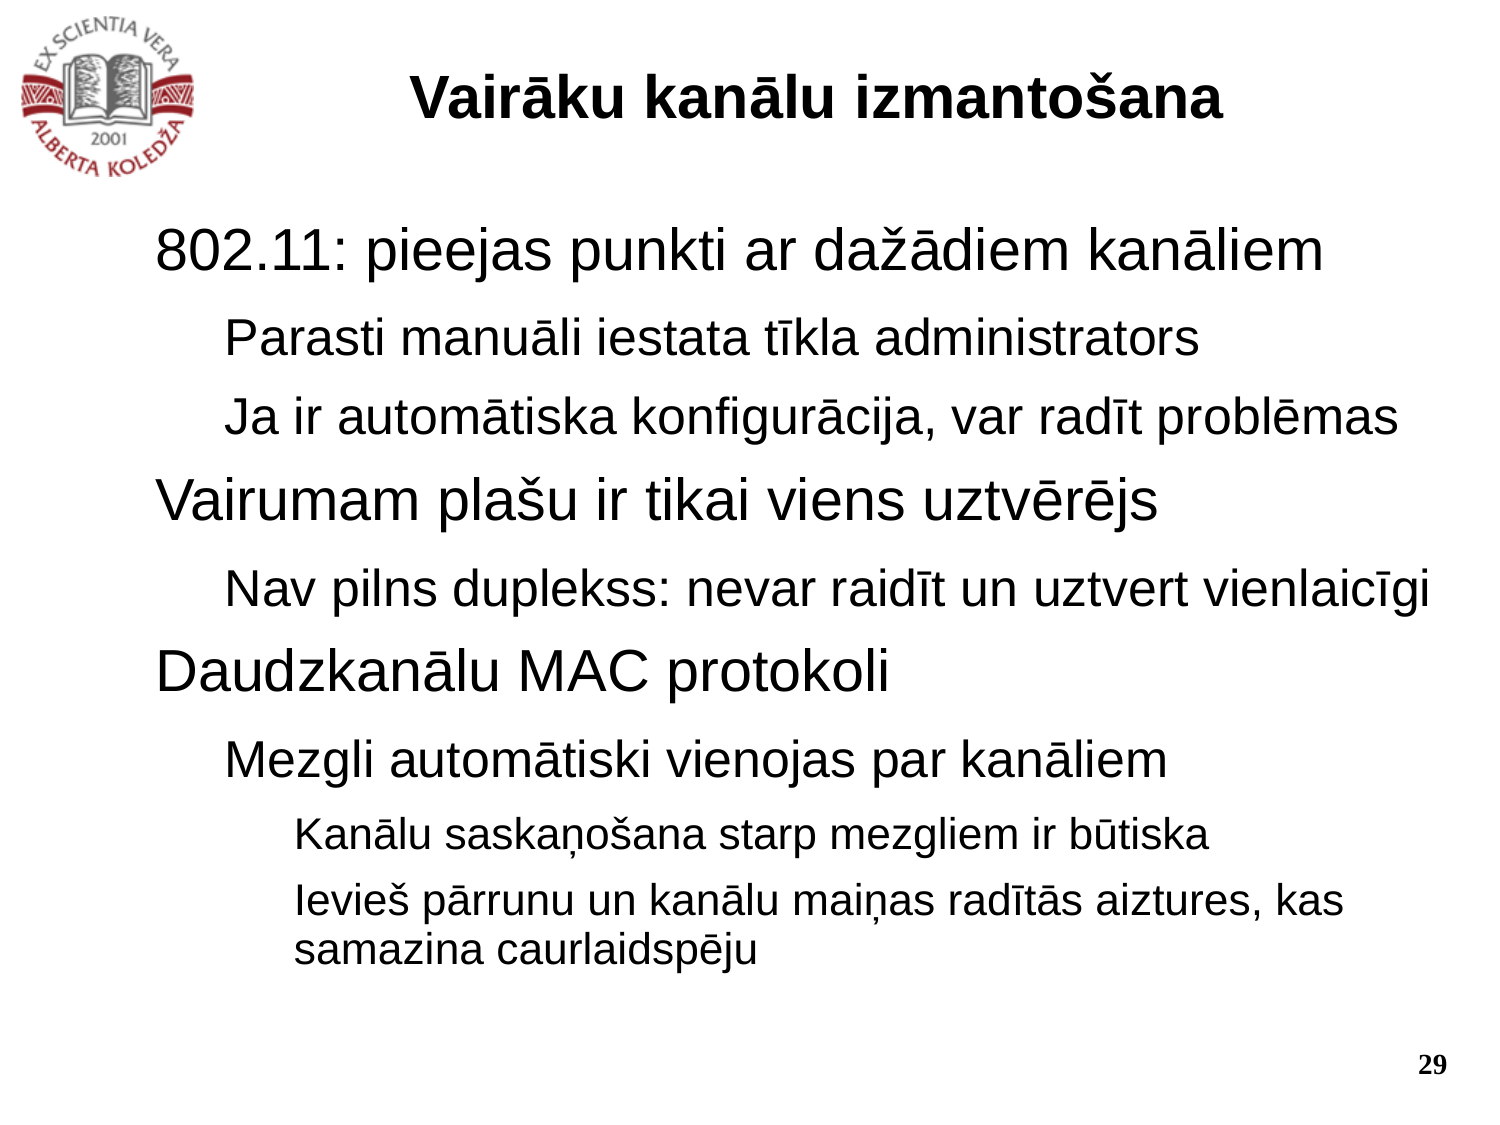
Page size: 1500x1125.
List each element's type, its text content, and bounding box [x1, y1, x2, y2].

text_box <skaitlis> [1312, 1037, 1463, 1101]
title Vairāku kanālu izmantošana [187, 44, 1425, 150]
picture [21, 16, 194, 177]
list 802.11: pieejas punkti ar dažādiem kanāliem Parasti manuāli iestata tīkla administrators Ja ir automātiska konfigurācija, var radīt problēmas Vairumam plašu ir tikai viens uztvērējs Nav pilns duplekss: nevar raidīt un uztvert vienlaicīgi Daudzkanālu MAC protokoli Mezgli automātiski vienojas par kanāliem Kanālu saskaņošana starp mezgliem ir būtiska Ievieš pārrunu un kanālu maiņas radītās aiztures, kas samazina caurlaidspēju [85, 216, 1436, 1035]
